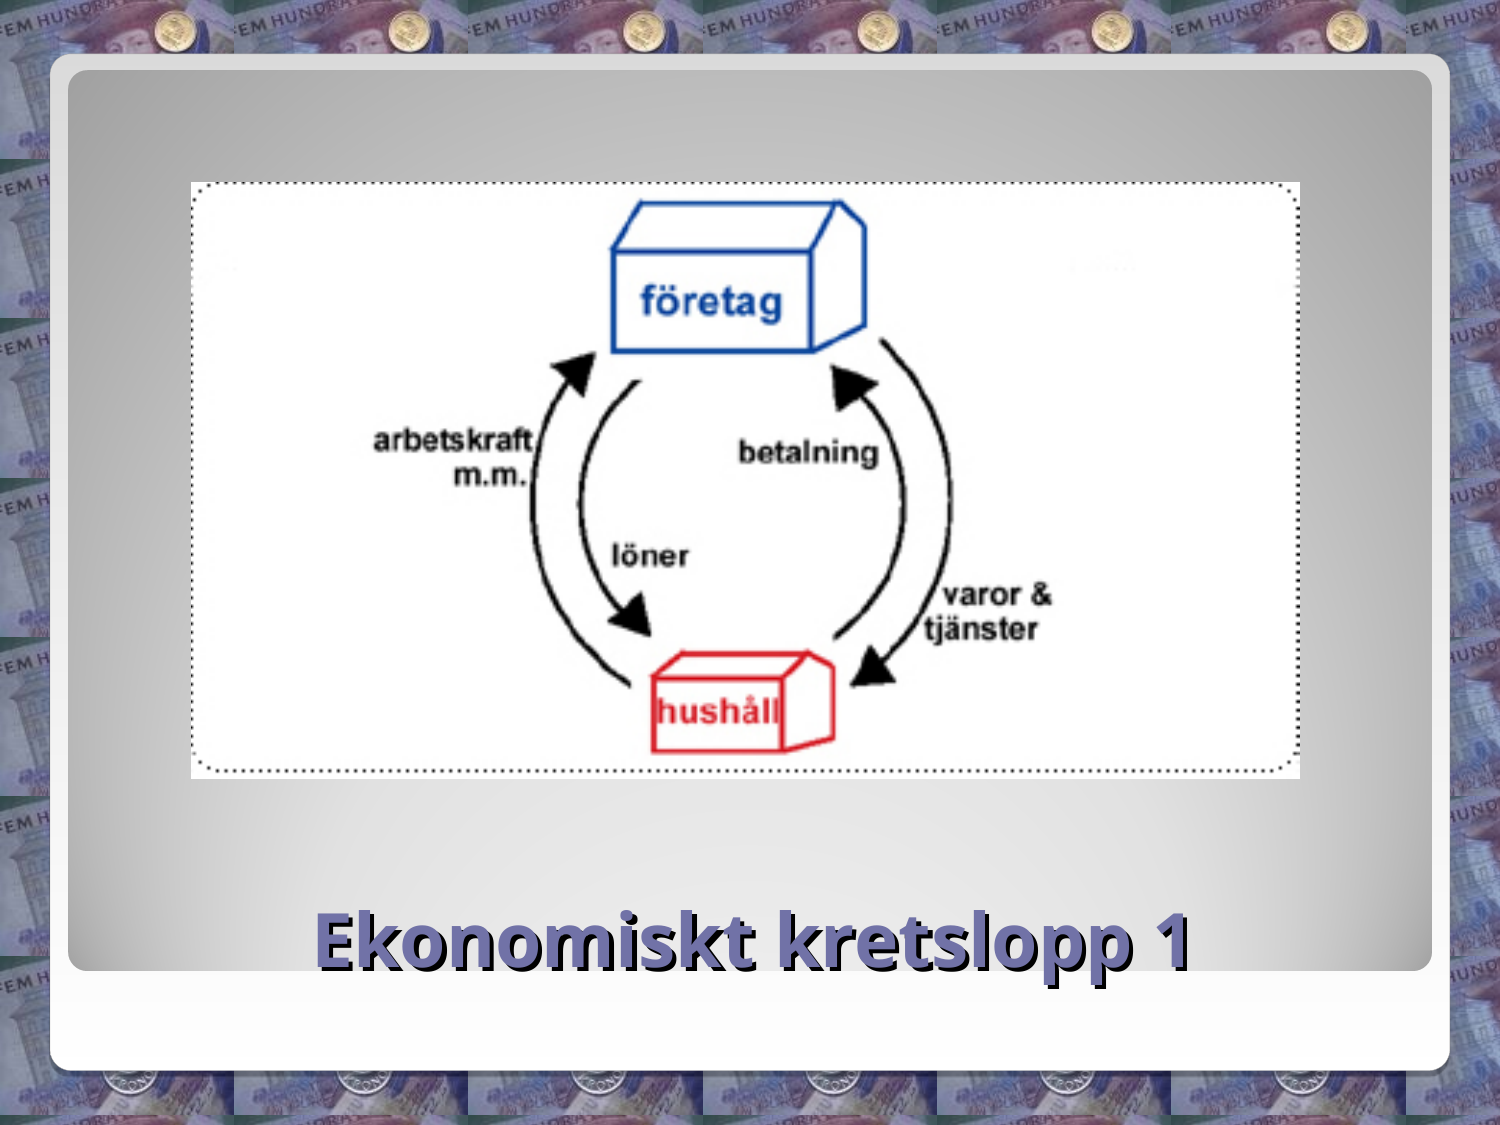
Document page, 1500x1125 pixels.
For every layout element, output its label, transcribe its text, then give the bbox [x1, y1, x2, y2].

title Ekonomiskt kretslopp 1 [82, 817, 1426, 991]
picture [191, 182, 1300, 779]
